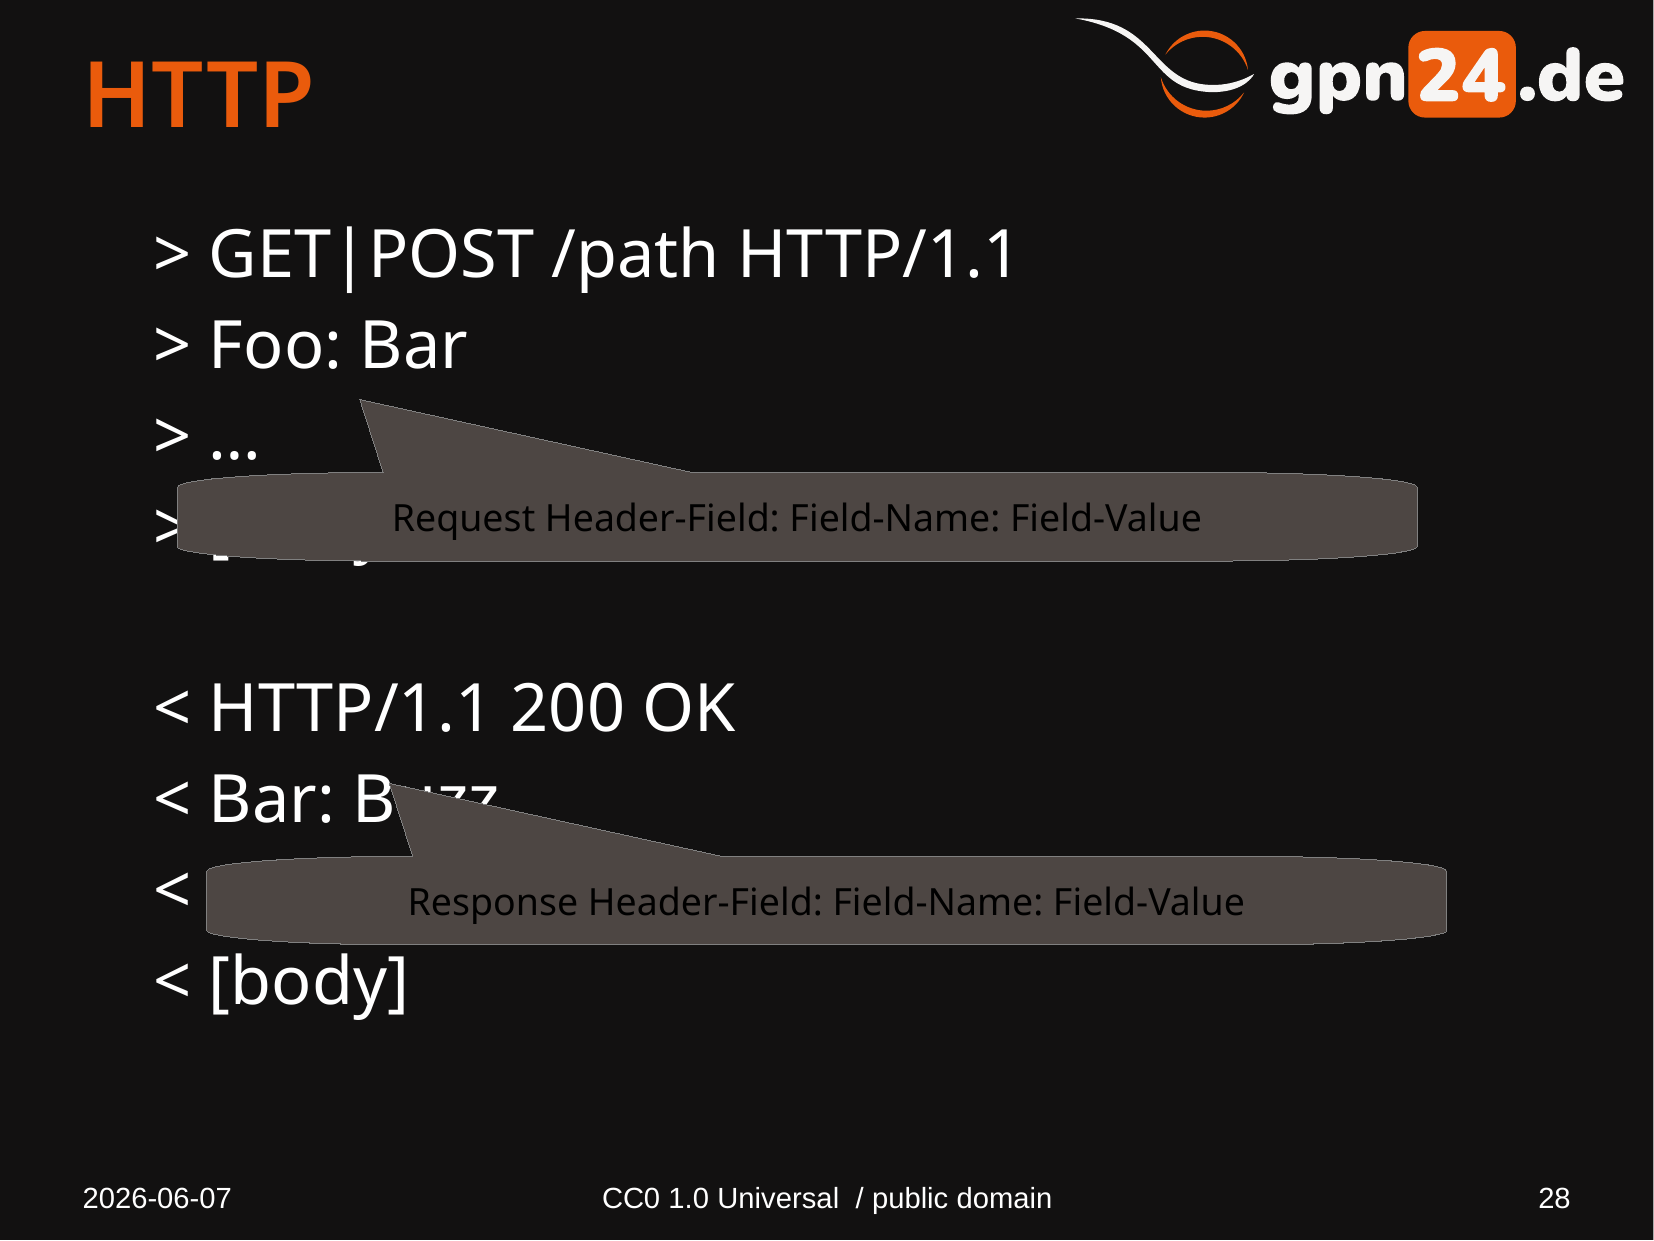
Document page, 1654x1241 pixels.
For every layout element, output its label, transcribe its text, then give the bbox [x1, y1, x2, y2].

text_box Request Header-Field: Field-Name: Field-Value [177, 399, 1418, 562]
title HTTP [82, 28, 1004, 155]
text_box Response Header-Field: Field-Name: Field-Value [206, 783, 1447, 945]
list > GET|POST /path HTTP/1.1 > Foo: Bar > … > [body (for POST, PUT] < HTTP/1.1 200 OK < Bar: Buzz < … < [body] [82, 206, 1571, 956]
